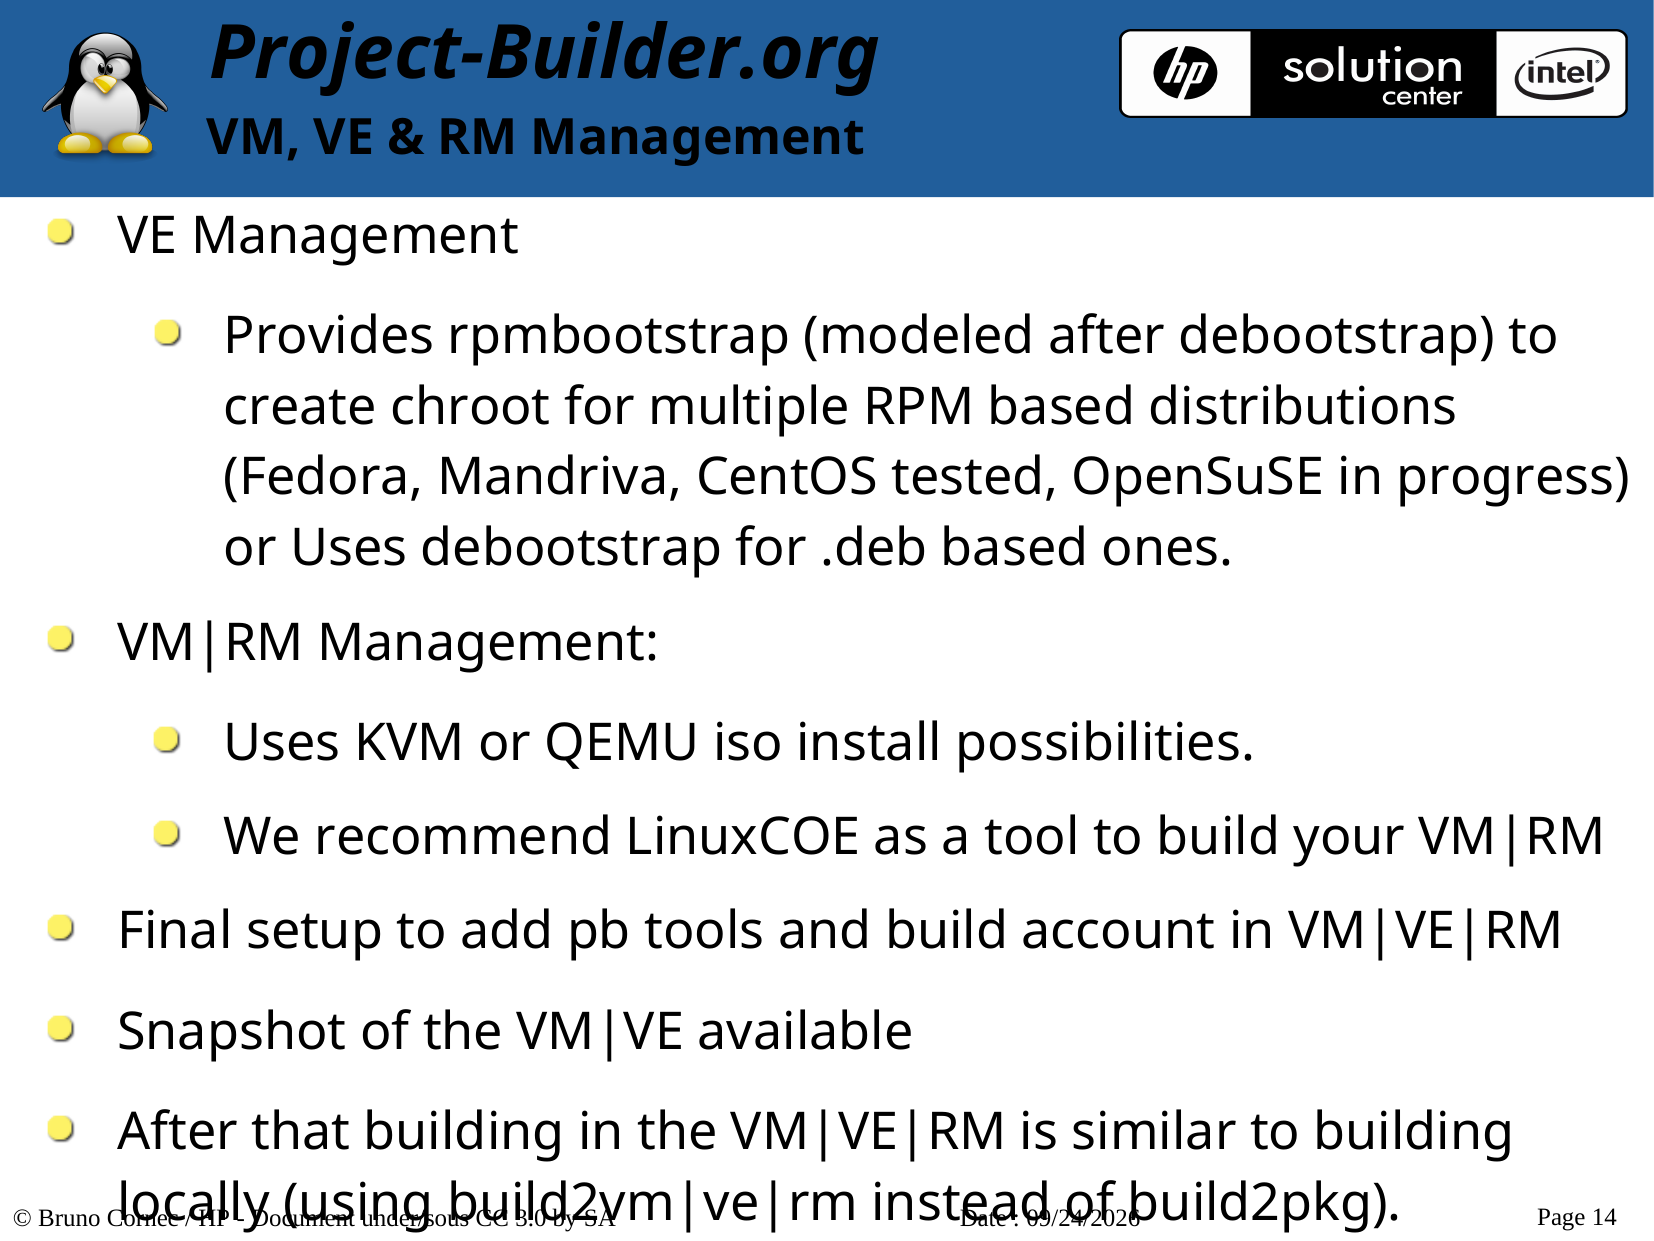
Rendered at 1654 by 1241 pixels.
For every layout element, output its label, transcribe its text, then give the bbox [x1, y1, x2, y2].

title VM, VE & RM Management [206, 56, 1121, 197]
picture [1119, 29, 1628, 118]
list VE Management Provides rpmbootstrap (modeled after debootstrap) to create chroot for multiple RPM based distributions (Fedora, Mandriva, CentOS tested, OpenSuSE in progress) or Uses debootstrap for .deb based ones. VM|RM Management: Uses KVM or QEMU iso install possibilities. We recommend LinuxCOE as a tool to build your VM|RM Final setup to add pb tools and build account in VM|VE|RM Snapshot of the VM|VE available After that building in the VM|VE|RM is similar to building locally (using build2vm|ve|rm instead of build2pkg). ssh communication for VM/RM [34, 197, 1642, 1203]
picture [42, 29, 168, 167]
